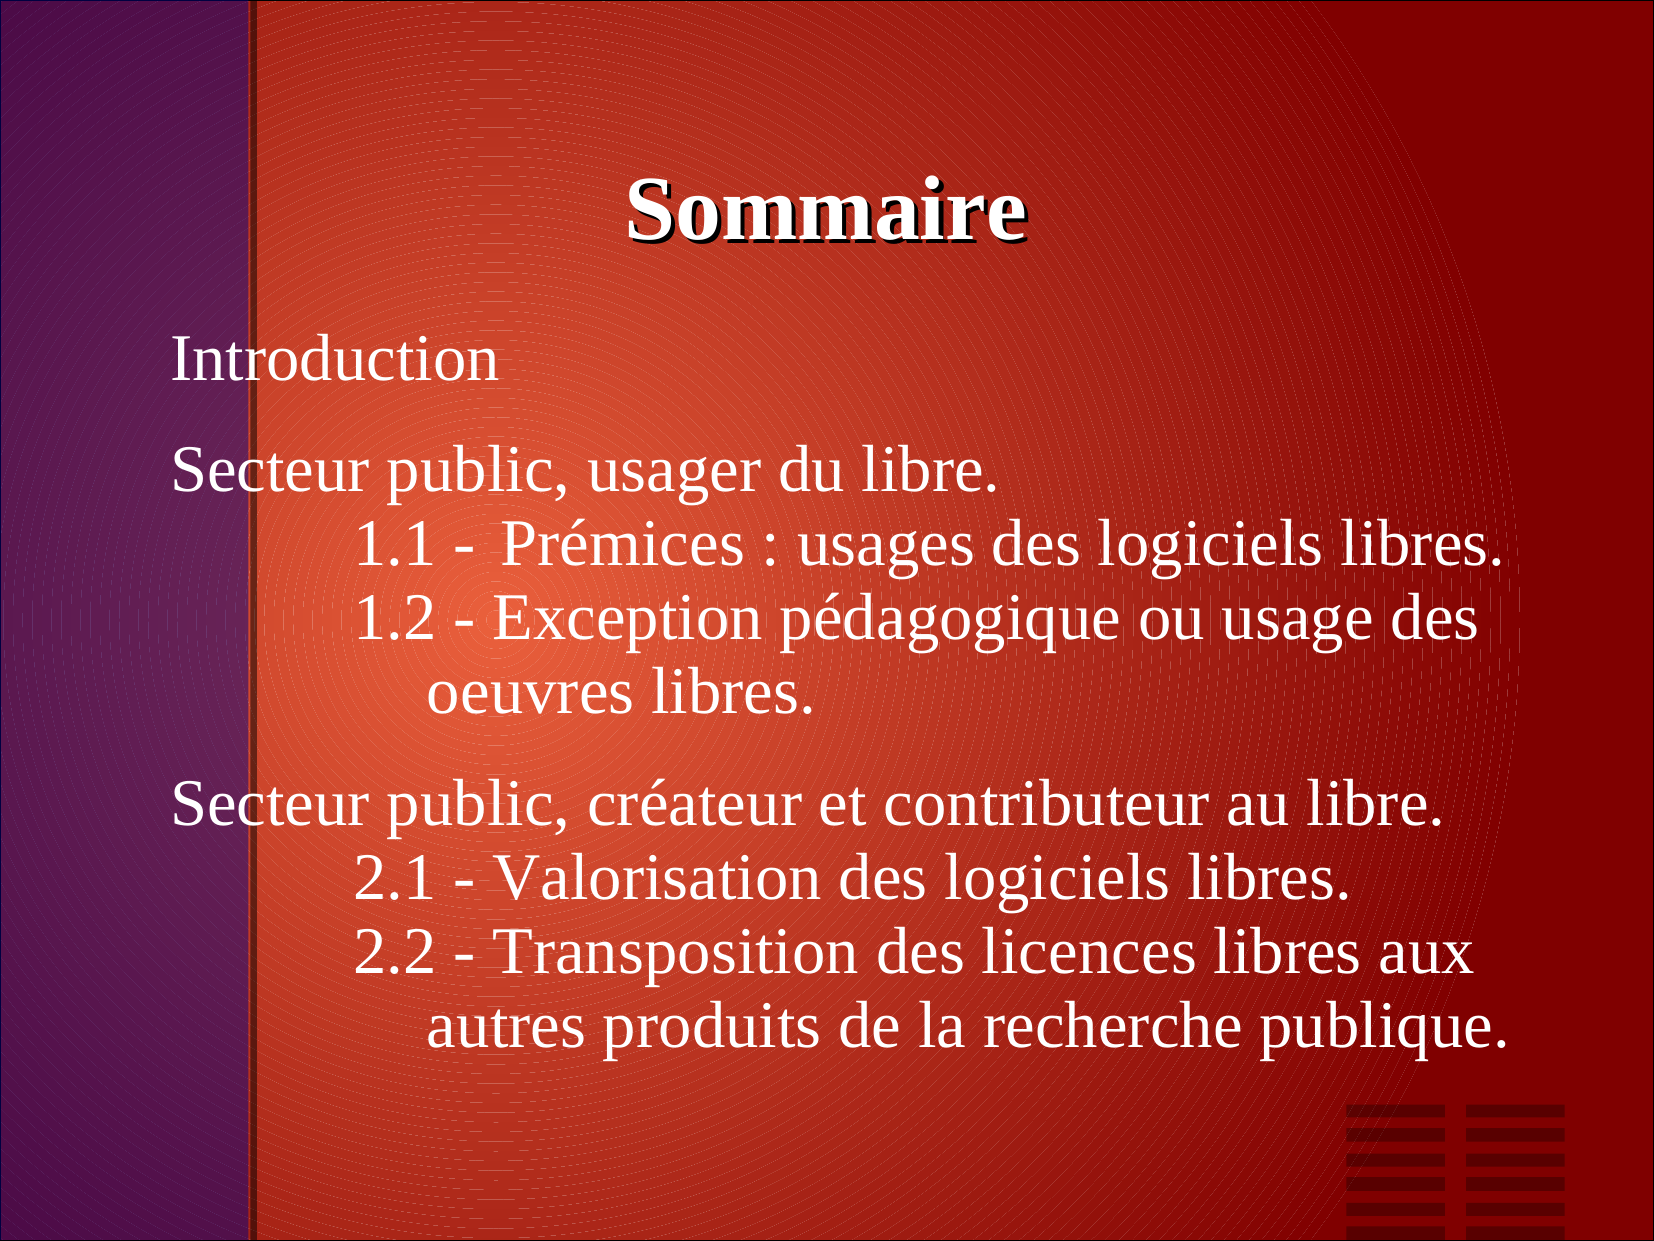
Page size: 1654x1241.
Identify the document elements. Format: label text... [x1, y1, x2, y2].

subtitle Introduction Secteur public, usager du libre. 1.1 - Prémices : usages des logiciels libres. 1.2 - Exception pédagogique ou usage des oeuvres libres. Secteur public, créateur et contributeur au libre. 2.1 - Valorisation des logiciels libres. 2.2 - Transposition des licences libres aux autres produits de la recherche publique. [134, 217, 1517, 1166]
title Sommaire [119, 104, 1533, 313]
